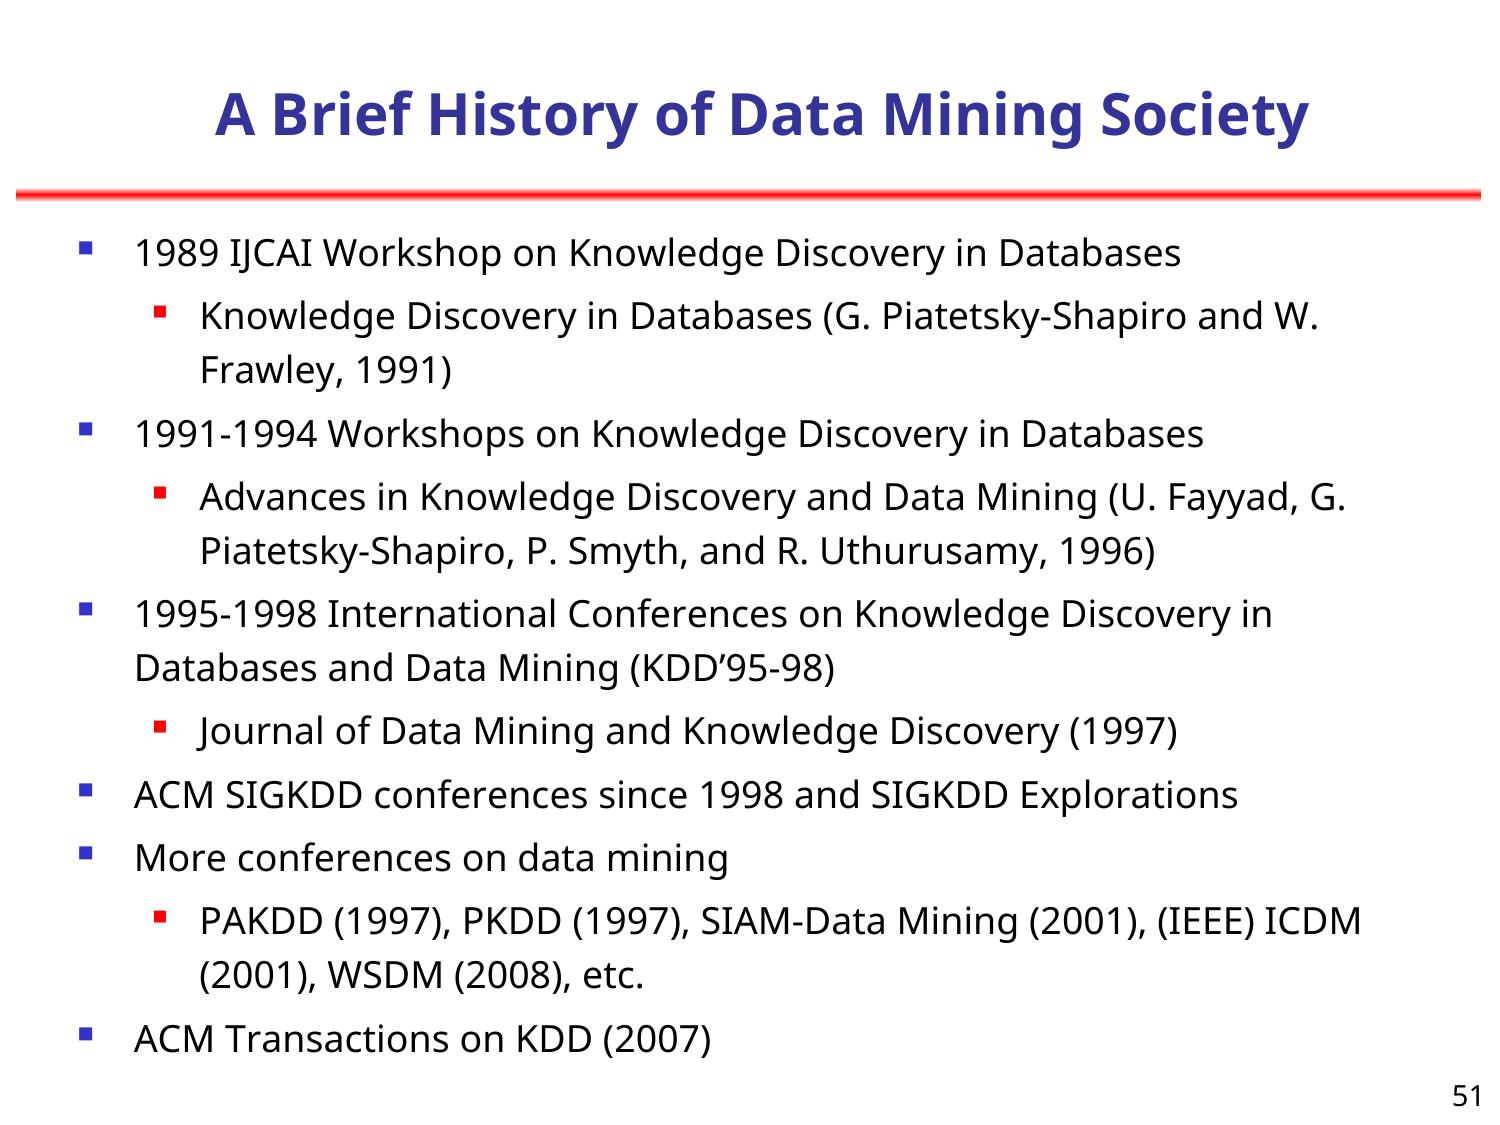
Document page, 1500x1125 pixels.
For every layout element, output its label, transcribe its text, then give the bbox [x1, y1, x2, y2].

list 1989 IJCAI Workshop on Knowledge Discovery in Databases Knowledge Discovery in Databases (G. Piatetsky-Shapiro and W. Frawley, 1991) 1991-1994 Workshops on Knowledge Discovery in Databases Advances in Knowledge Discovery and Data Mining (U. Fayyad, G. Piatetsky-Shapiro, P. Smyth, and R. Uthurusamy, 1996) 1995-1998 International Conferences on Knowledge Discovery in Databases and Data Mining (KDD’95-98) Journal of Data Mining and Knowledge Discovery (1997) ACM SIGKDD conferences since 1998 and SIGKDD Explorations More conferences on data mining PAKDD (1997), PKDD (1997), SIAM-Data Mining (2001), (IEEE) ICDM (2001), WSDM (2008), etc. ACM Transactions on KDD (2007) [62, 212, 1450, 1075]
text_box <number> [1187, 1050, 1500, 1125]
title A Brief History of Data Mining Society [162, 34, 1363, 191]
